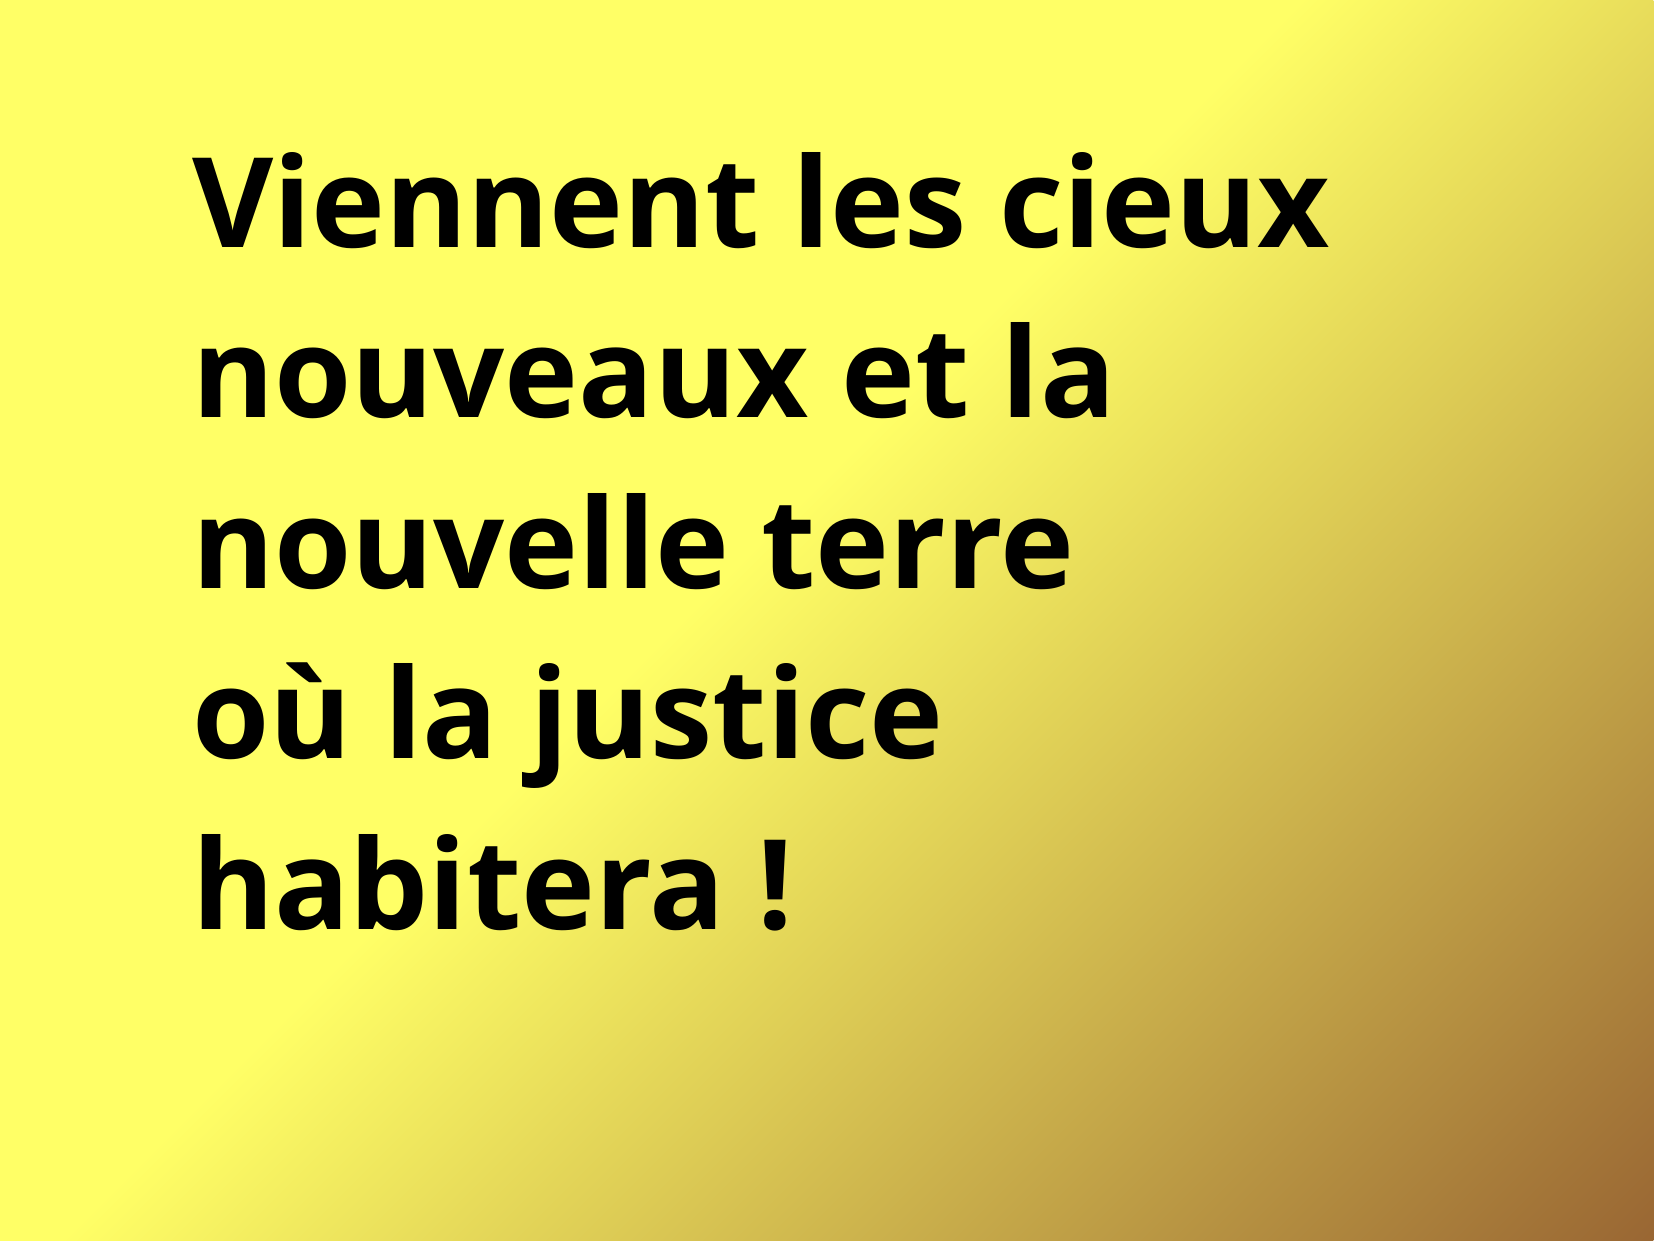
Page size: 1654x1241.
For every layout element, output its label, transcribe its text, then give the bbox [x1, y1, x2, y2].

text_box Viennent les cieux nouveaux et la nouvelle terre où la justice habitera ! [106, 106, 1536, 993]
